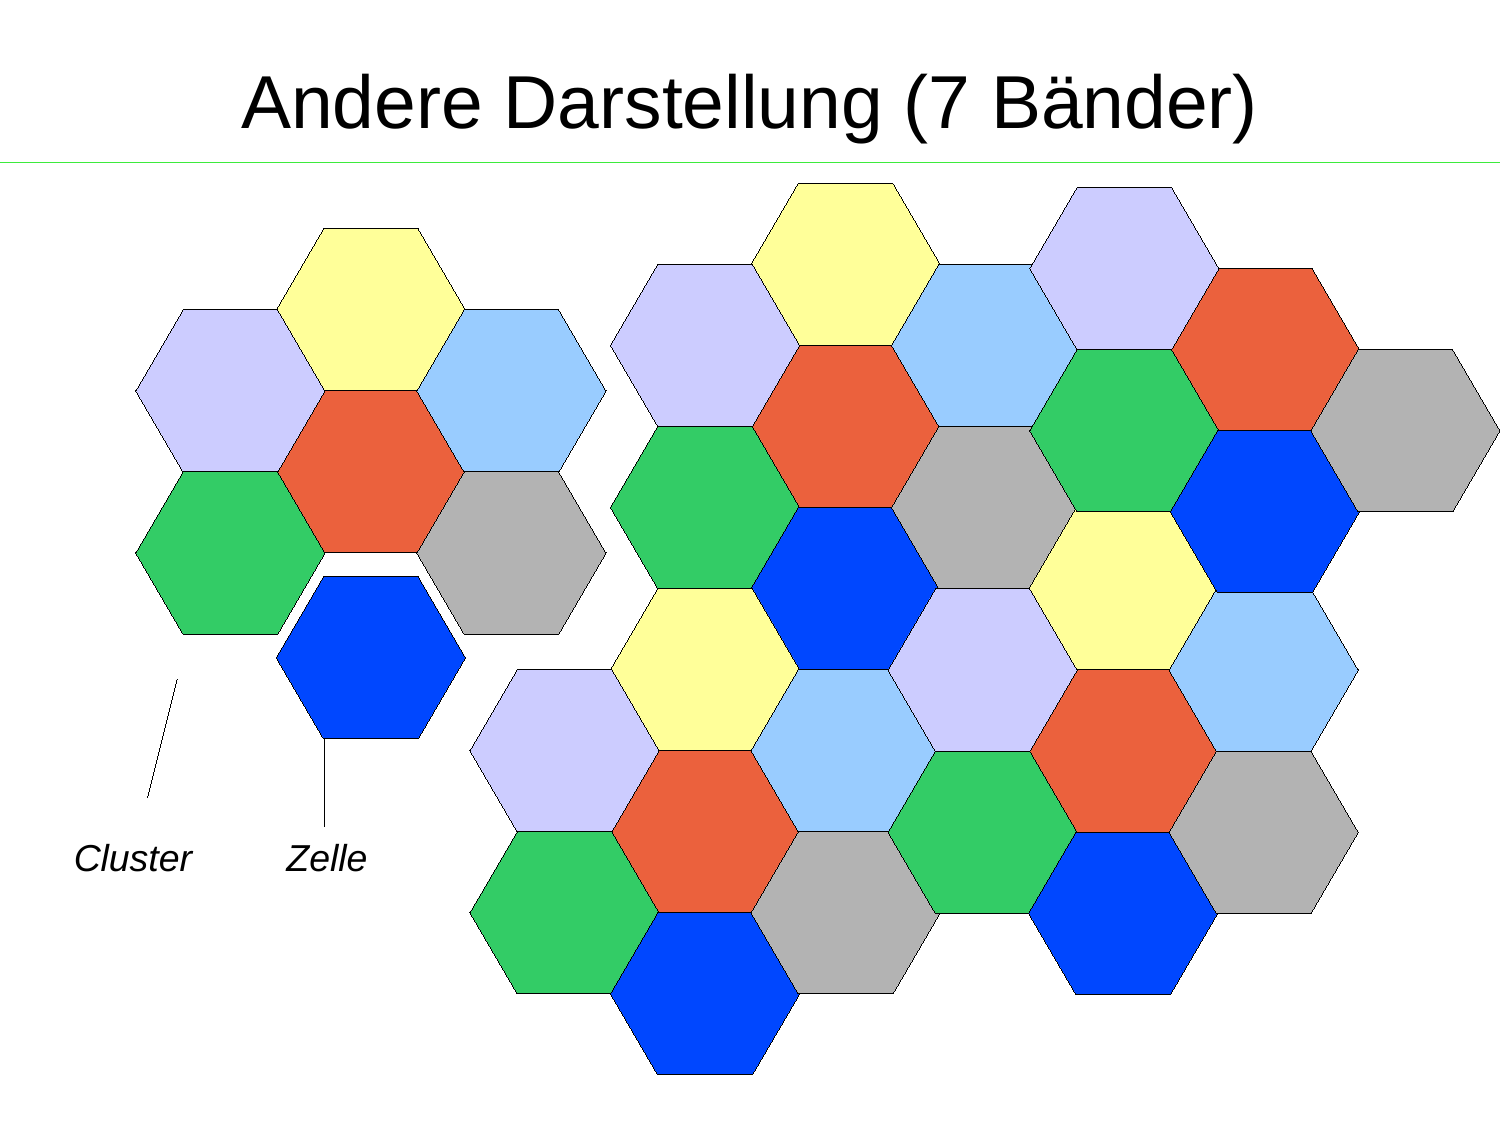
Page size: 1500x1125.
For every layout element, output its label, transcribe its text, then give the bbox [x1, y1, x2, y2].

title Andere Darstellung (7 Bänder) [75, 57, 1426, 148]
text_box [276, 576, 466, 739]
text_box [135, 228, 607, 635]
text_box Zelle [271, 826, 414, 887]
text_box [469, 183, 1500, 1075]
text_box Cluster [59, 826, 271, 887]
